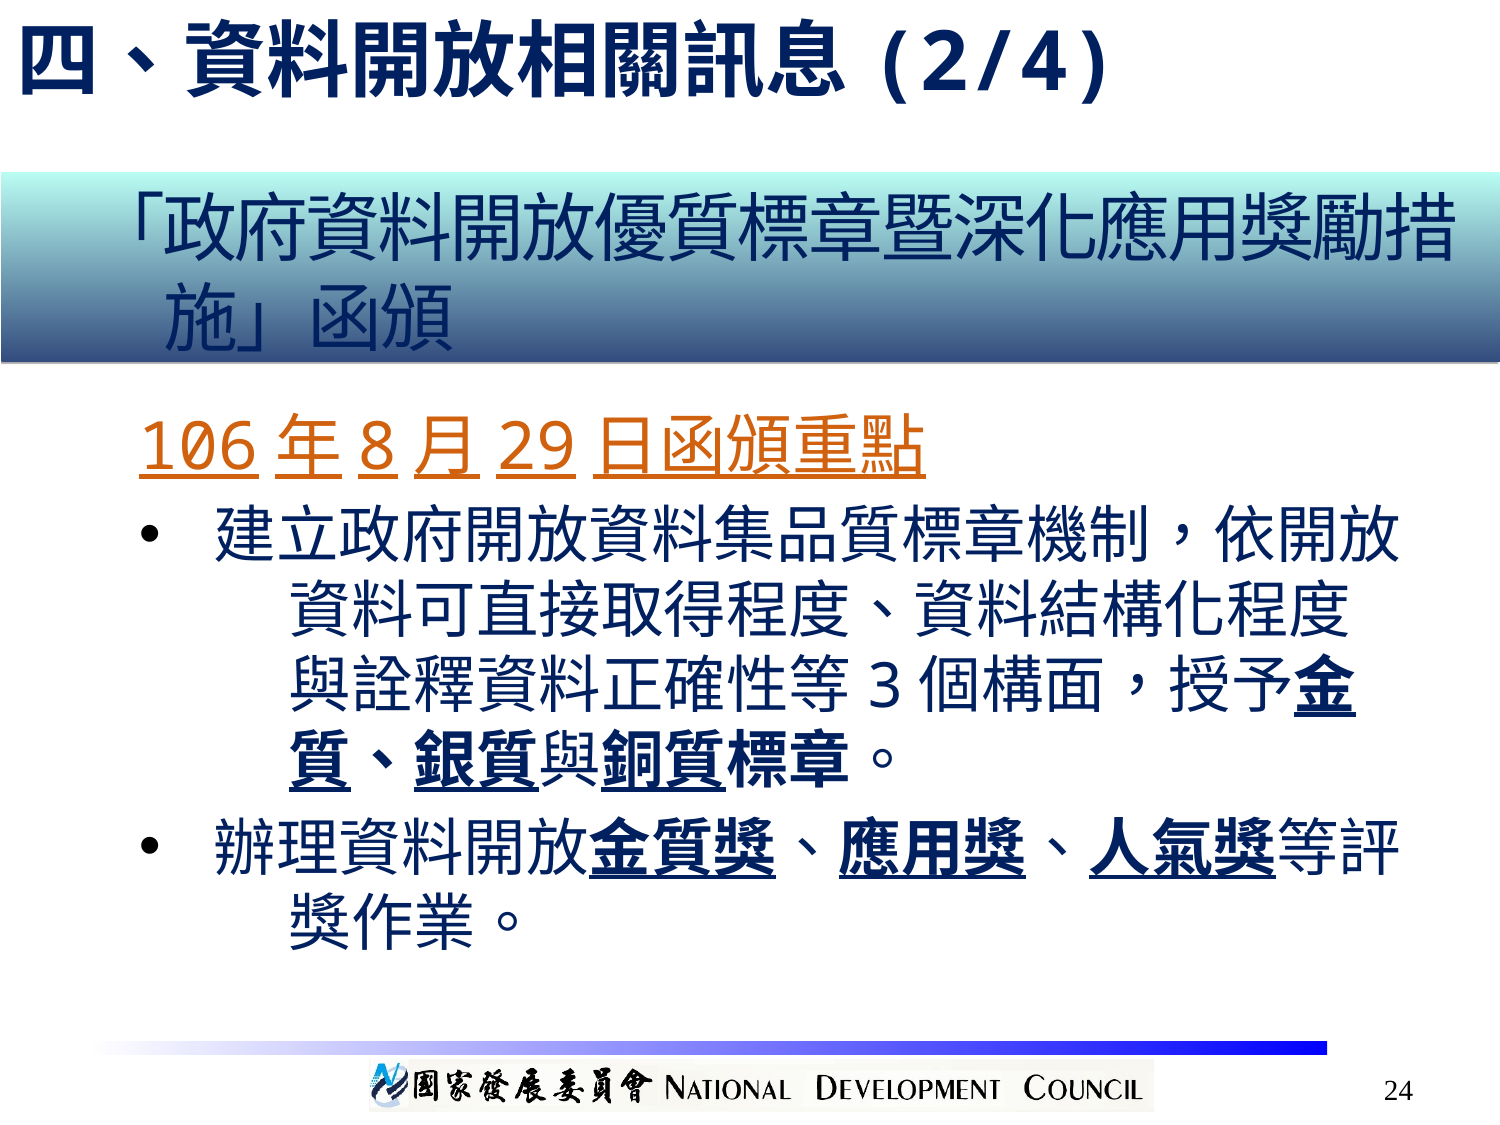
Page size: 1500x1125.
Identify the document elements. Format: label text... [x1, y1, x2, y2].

text_box 四、資料開放相關訊息(2/4) [1, 0, 1500, 114]
list 106年8月29日函頒重點 建立政府開放資料集品質標章機制，依開放資料可直接取得程度、資料結構化程度與詮釋資料正確性等3個構面，授予金質、銀質與銅質標章。 辦理資料開放金質獎、應用獎、人氣獎等評獎作業。 [123, 395, 1424, 1086]
text_box 「政府資料開放優質標章暨深化應用獎勵措施」函頒 [1, 172, 1500, 362]
text_box 24 [1368, 1063, 1485, 1100]
